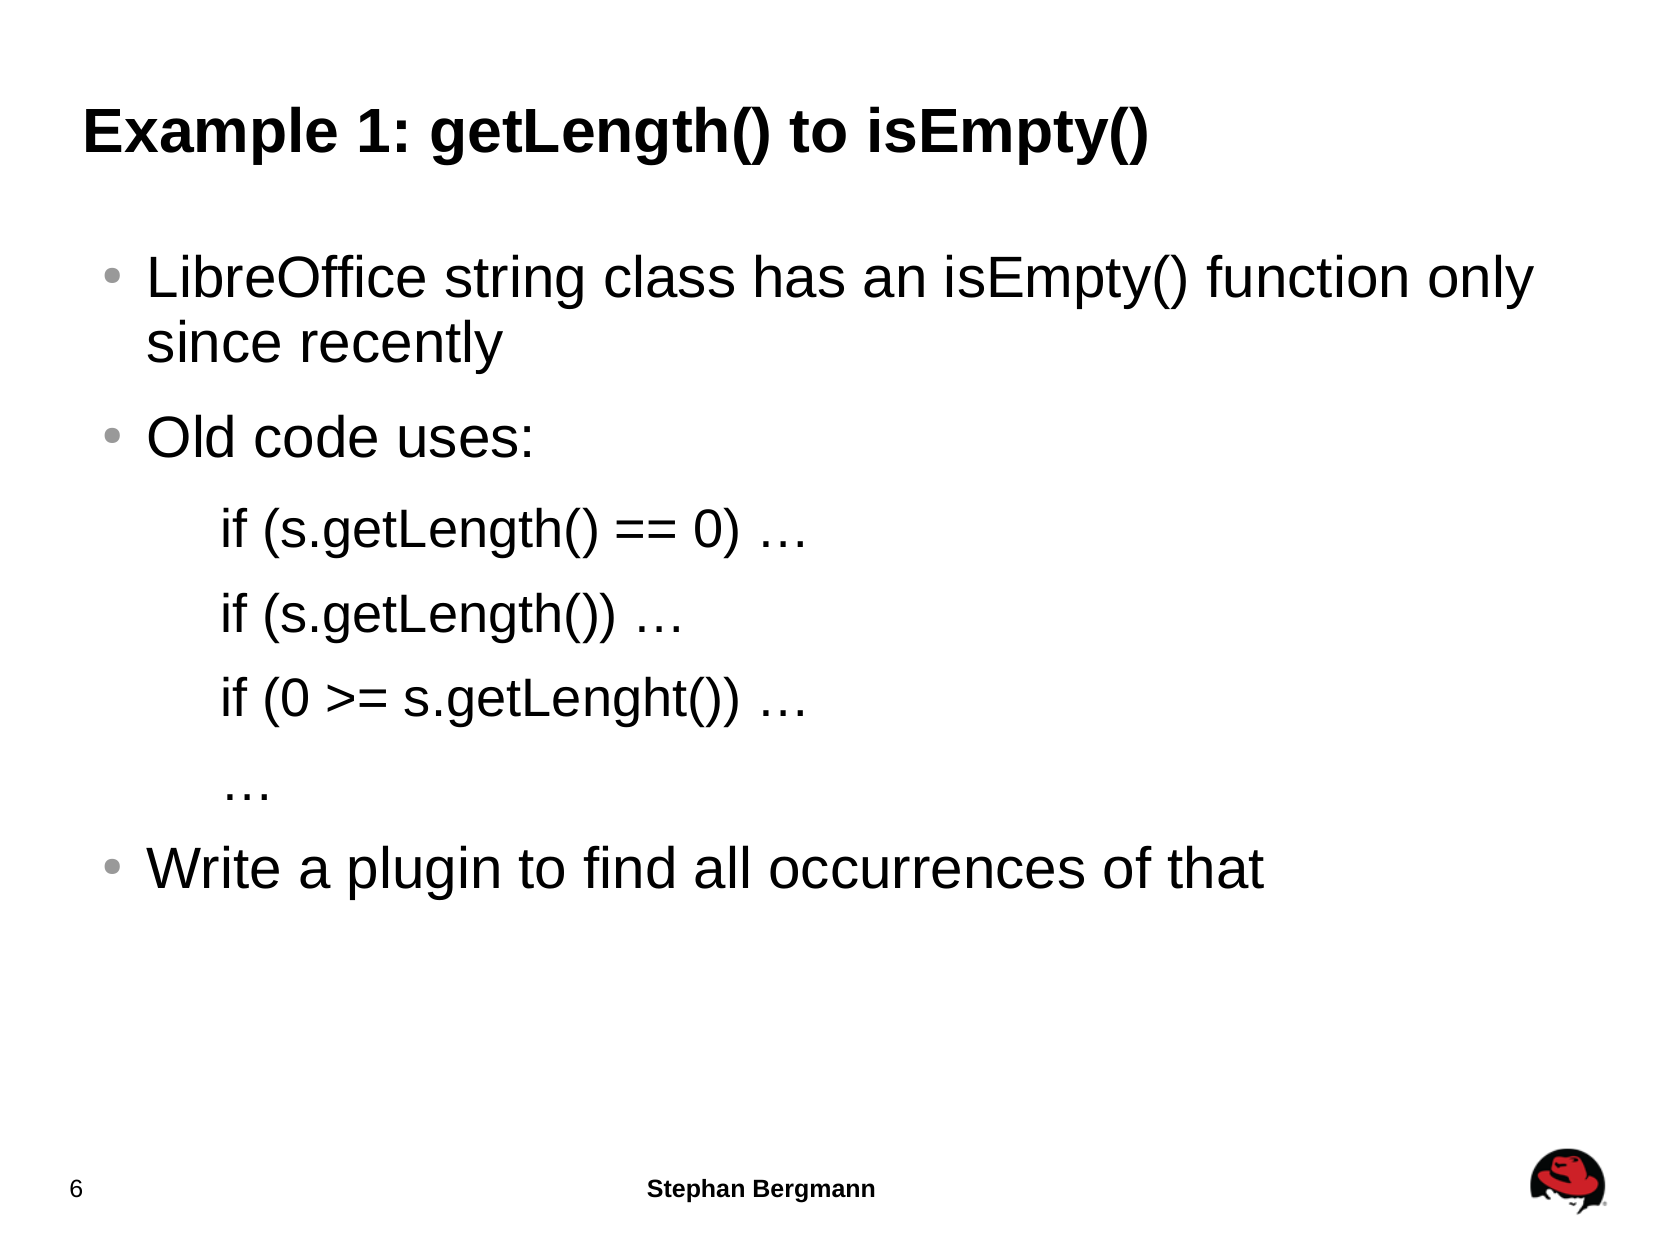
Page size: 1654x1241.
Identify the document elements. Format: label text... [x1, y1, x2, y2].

title Example 1: getLength() to isEmpty() [82, 37, 1571, 226]
picture [1529, 1146, 1613, 1224]
list LibreOffice string class has an isEmpty() function only since recently Old code uses: if (s.getLength() == 0) … if (s.getLength()) … if (0 >= s.getLenght()) … … Write a plugin to find all occurrences of that [86, 244, 1576, 1039]
